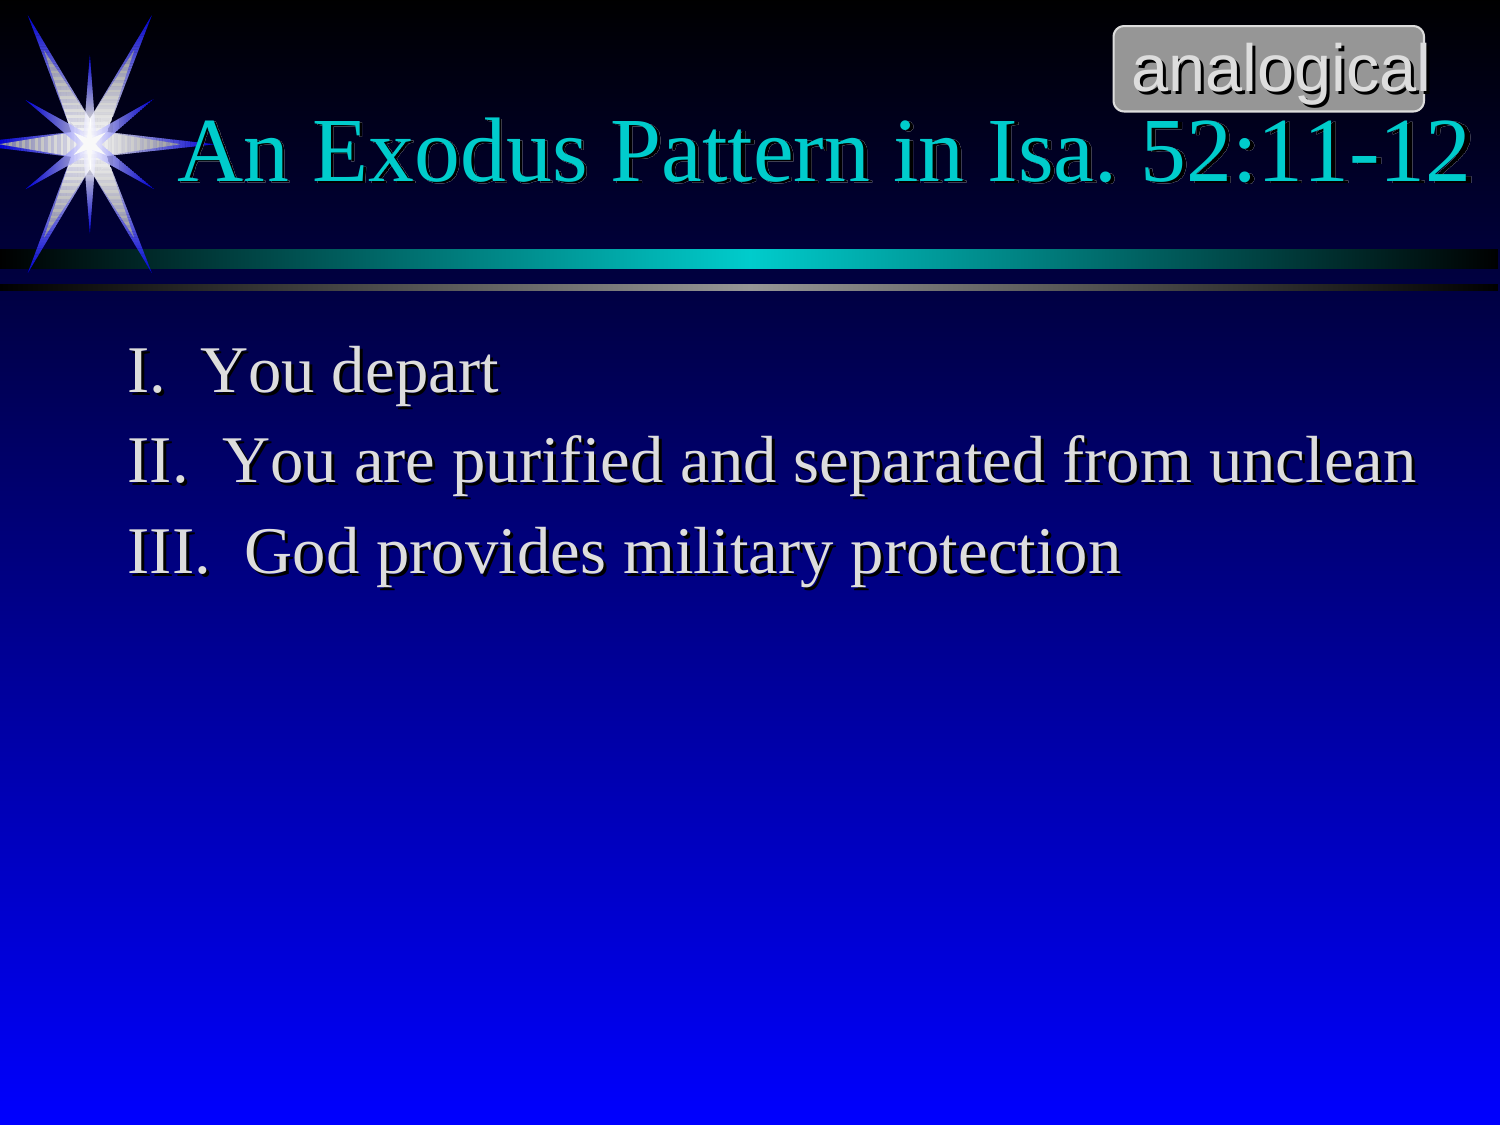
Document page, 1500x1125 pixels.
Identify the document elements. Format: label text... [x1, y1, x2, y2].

text_box analogical [1113, 26, 1424, 112]
title An Exodus Pattern in Isa. 52:11-12 [162, 56, 1500, 244]
list I. You depart II. You are purified and separated from unclean III. God provides military protection [112, 324, 1476, 1001]
